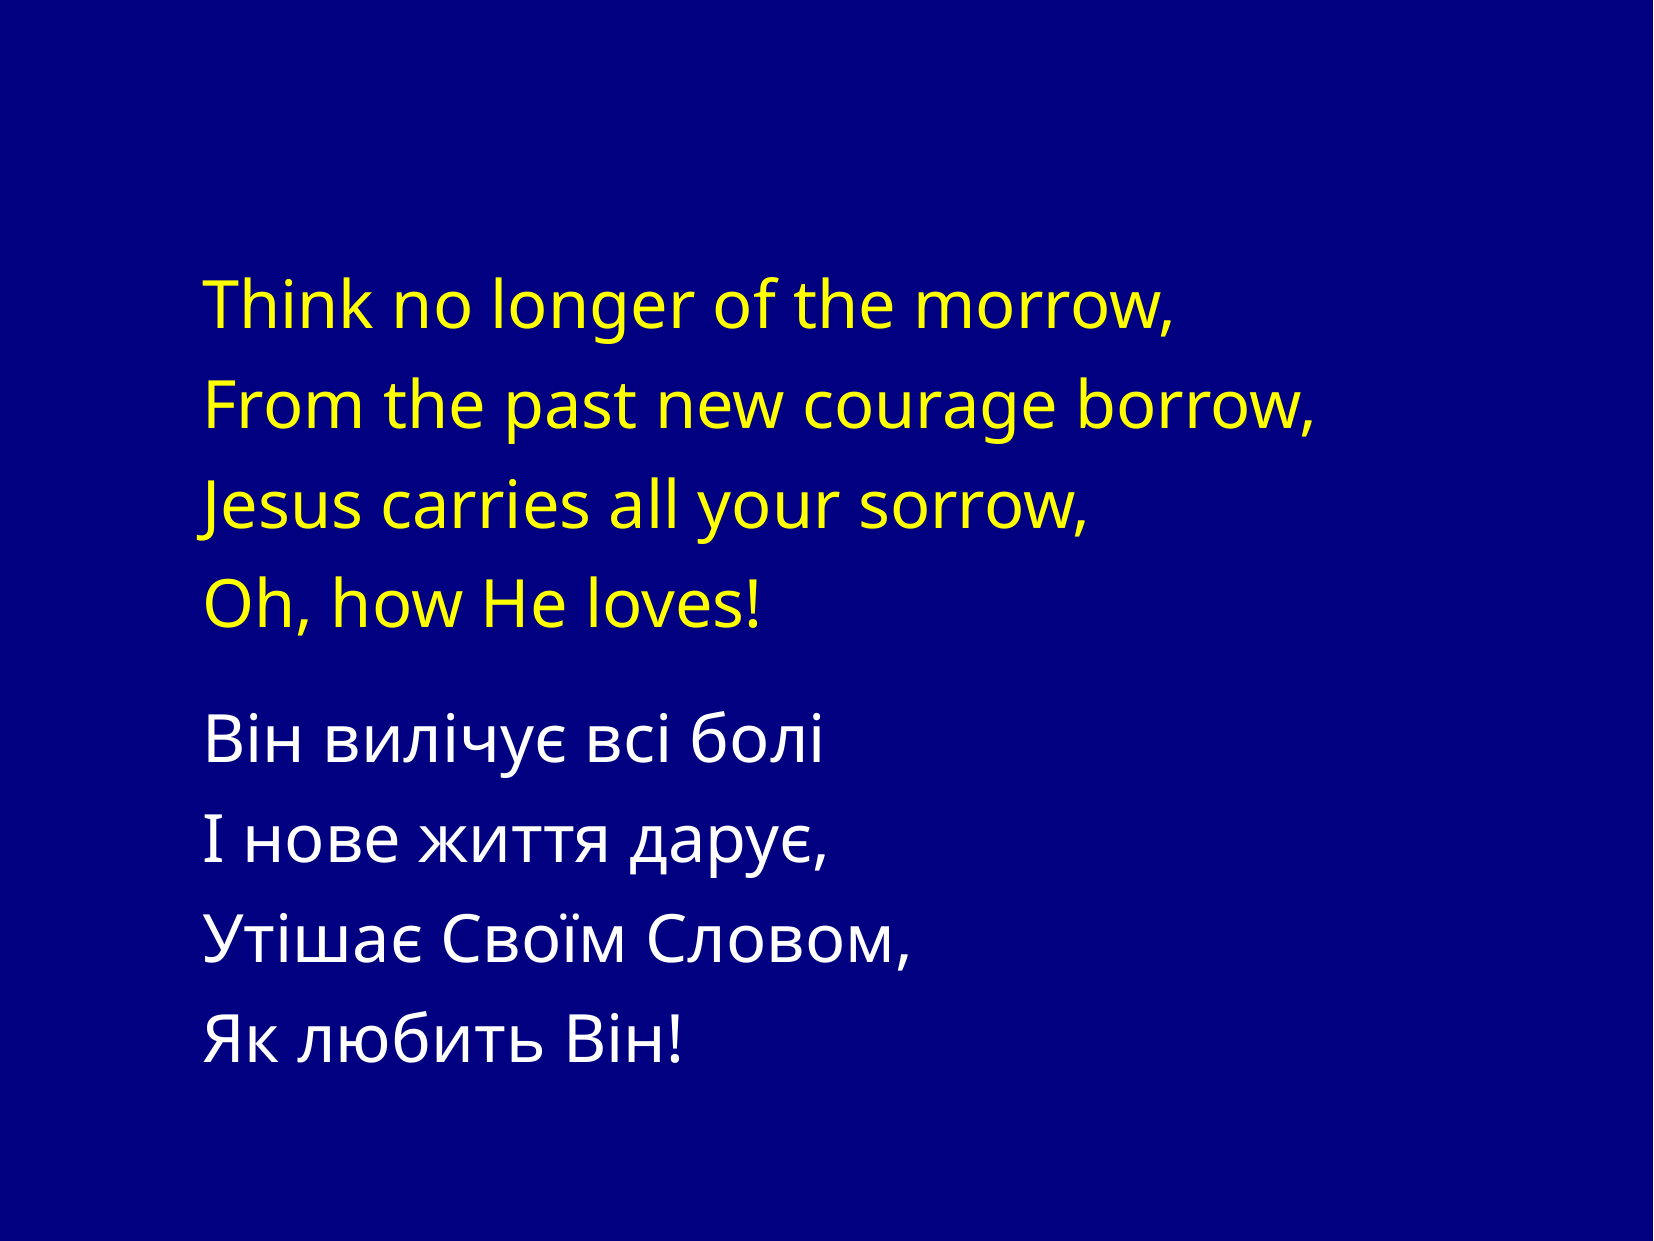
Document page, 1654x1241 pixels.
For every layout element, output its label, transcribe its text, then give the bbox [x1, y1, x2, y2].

text_box Think no longer of the morrow, From the past new courage borrow, Jesus carries all your sorrow, Oh, how He loves! [75, 150, 1651, 638]
text_box Він вилічує всі болі І нове життя дарує, Утішає Своїм Словом, Як любить Він! [75, 675, 1576, 1163]
